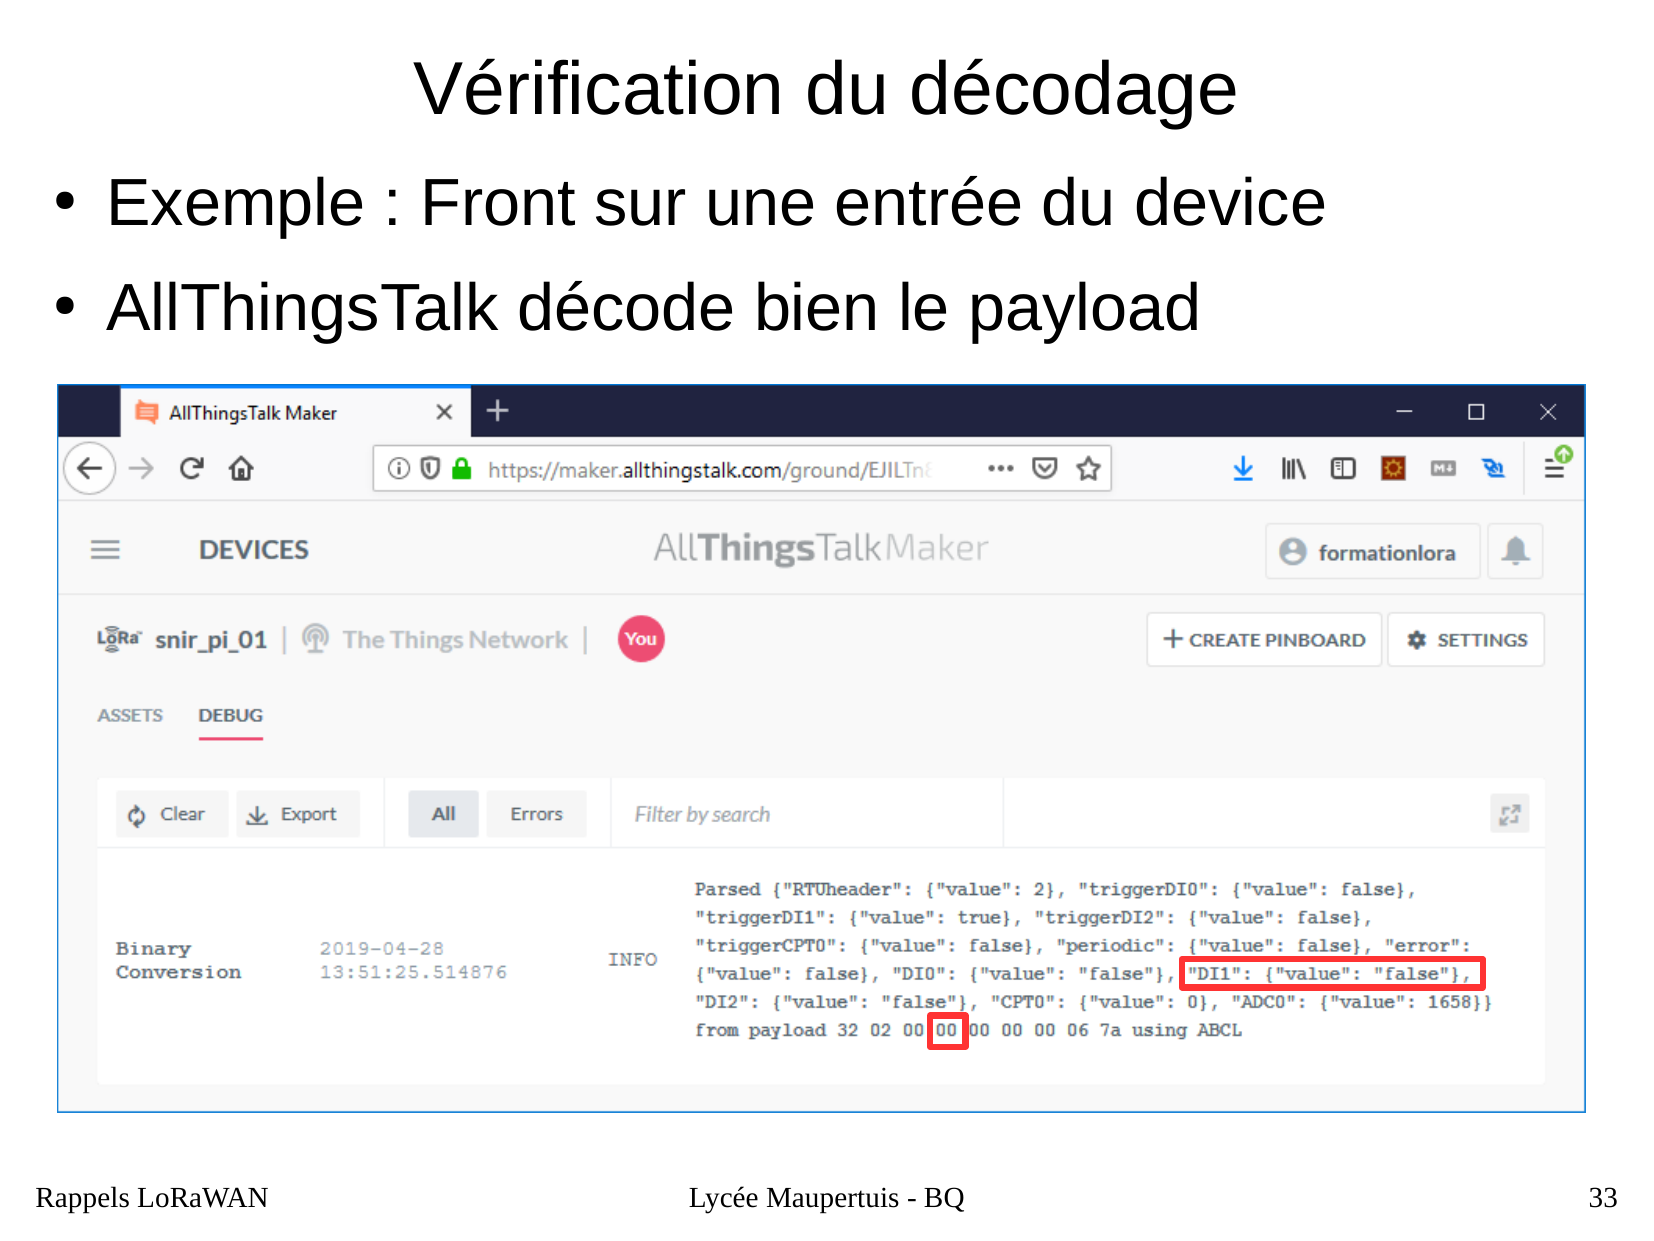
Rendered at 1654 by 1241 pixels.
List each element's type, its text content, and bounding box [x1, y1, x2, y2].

list Exemple : Front sur une entrée du device AllThingsTalk décode bien le payload [35, 165, 1619, 593]
title Vérification du décodage [35, 35, 1619, 142]
picture [57, 384, 1586, 1113]
